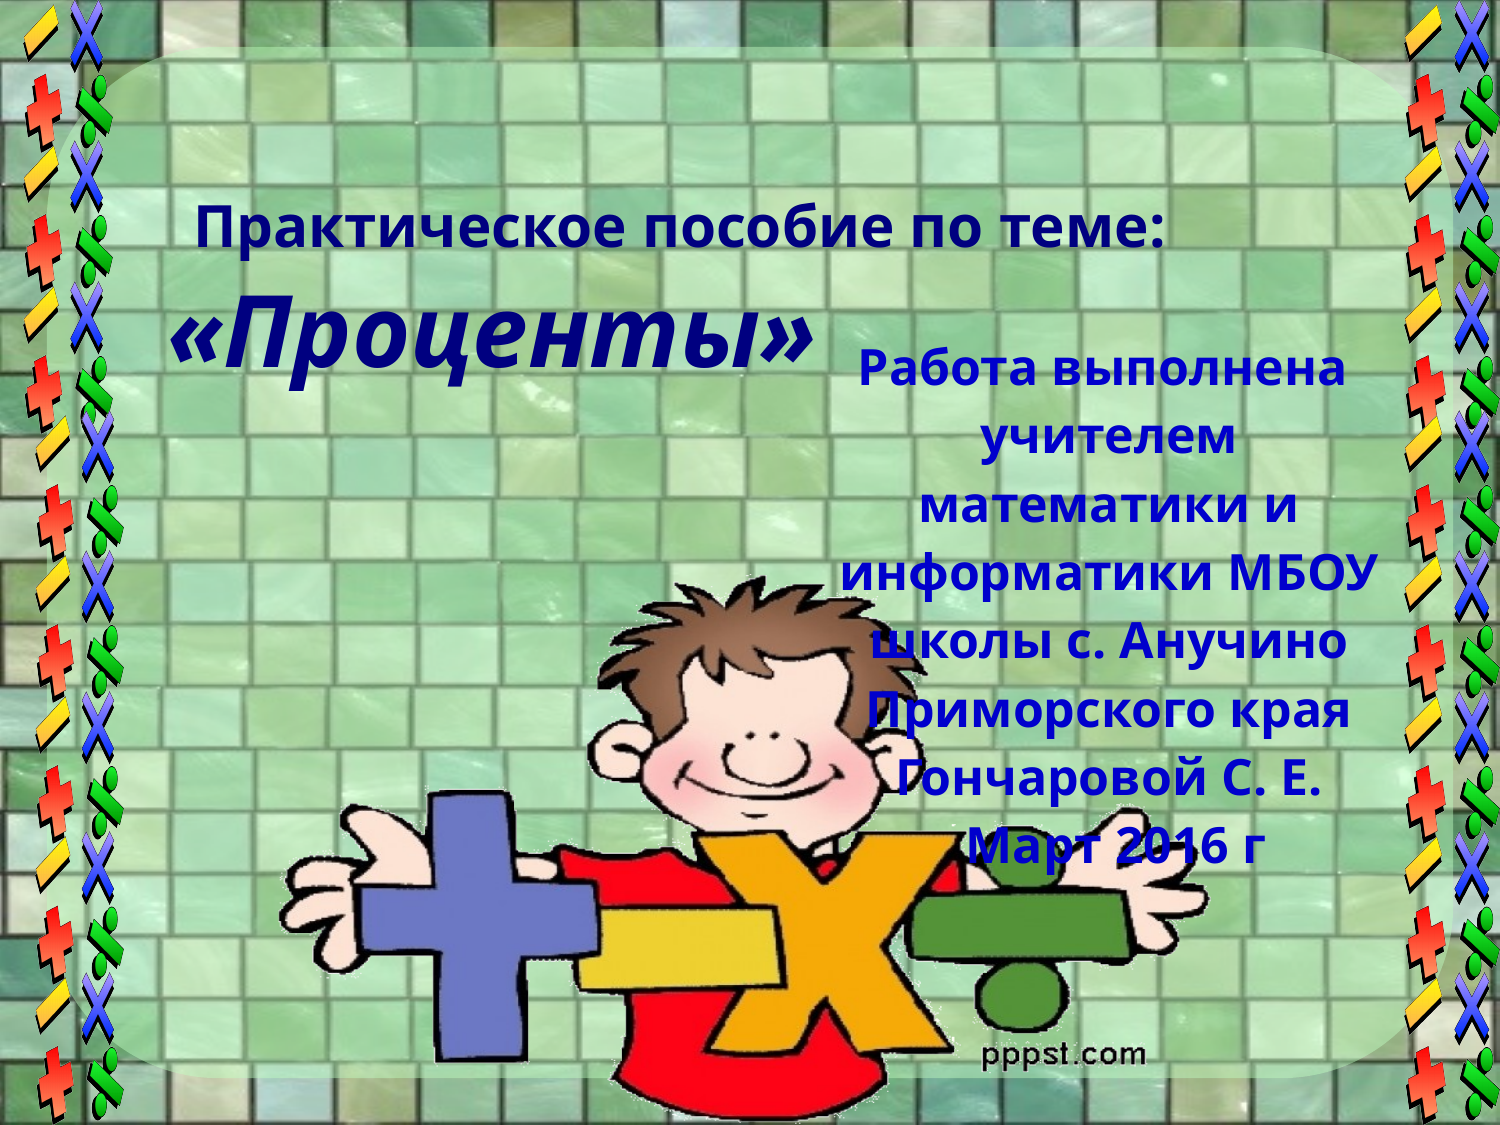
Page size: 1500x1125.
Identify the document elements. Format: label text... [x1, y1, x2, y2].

text_box Работа выполнена учителем математики и информатики МБОУ школы с. Анучино Приморского края Гончаровой С. Е. Март 2016 г [801, 324, 1418, 763]
text_box Практическое пособие по теме: «Проценты» [152, 140, 1360, 396]
picture [0, 0, 1500, 1125]
subtitle [225, 637, 1275, 925]
title [112, 349, 801, 591]
